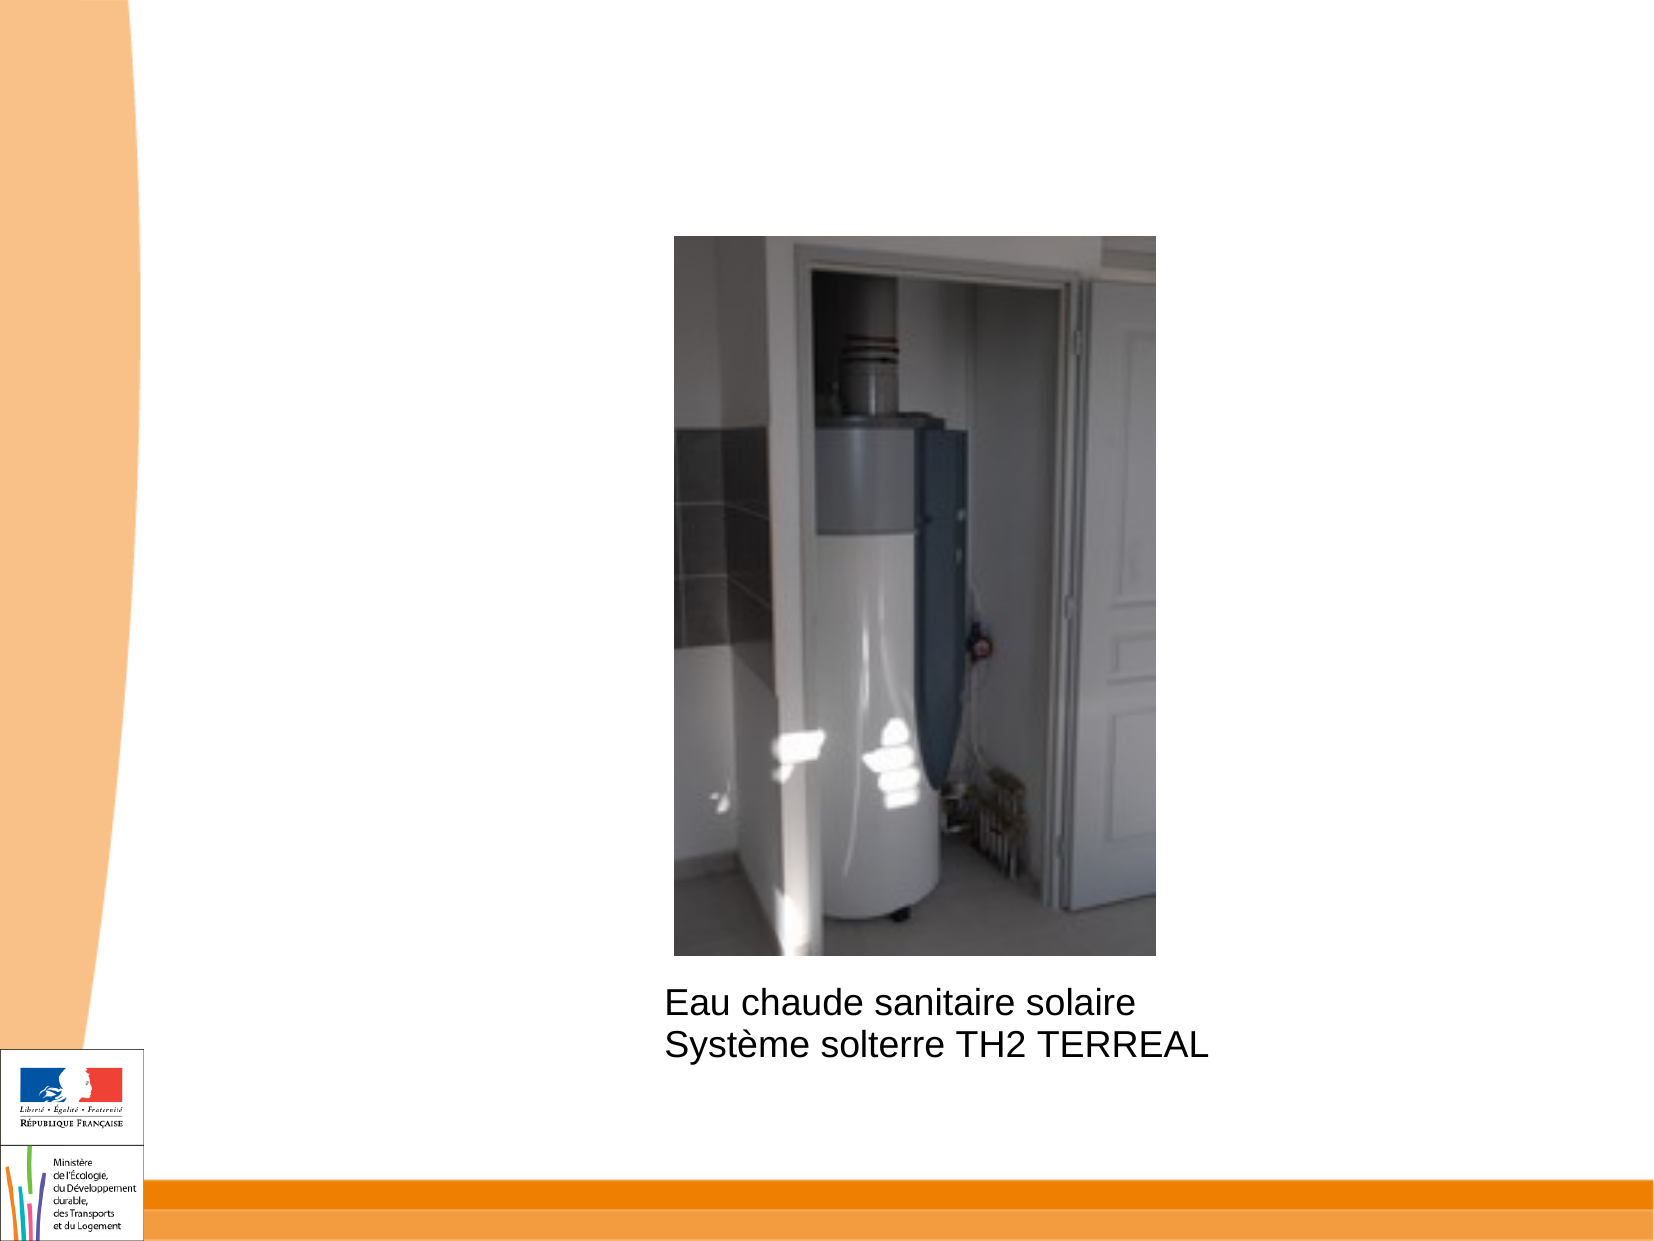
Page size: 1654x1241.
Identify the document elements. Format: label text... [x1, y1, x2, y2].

picture [0, 0, 1654, 1241]
text_box Eau chaude sanitaire solaire Système solterre TH2 TERREAL [649, 974, 1329, 1123]
